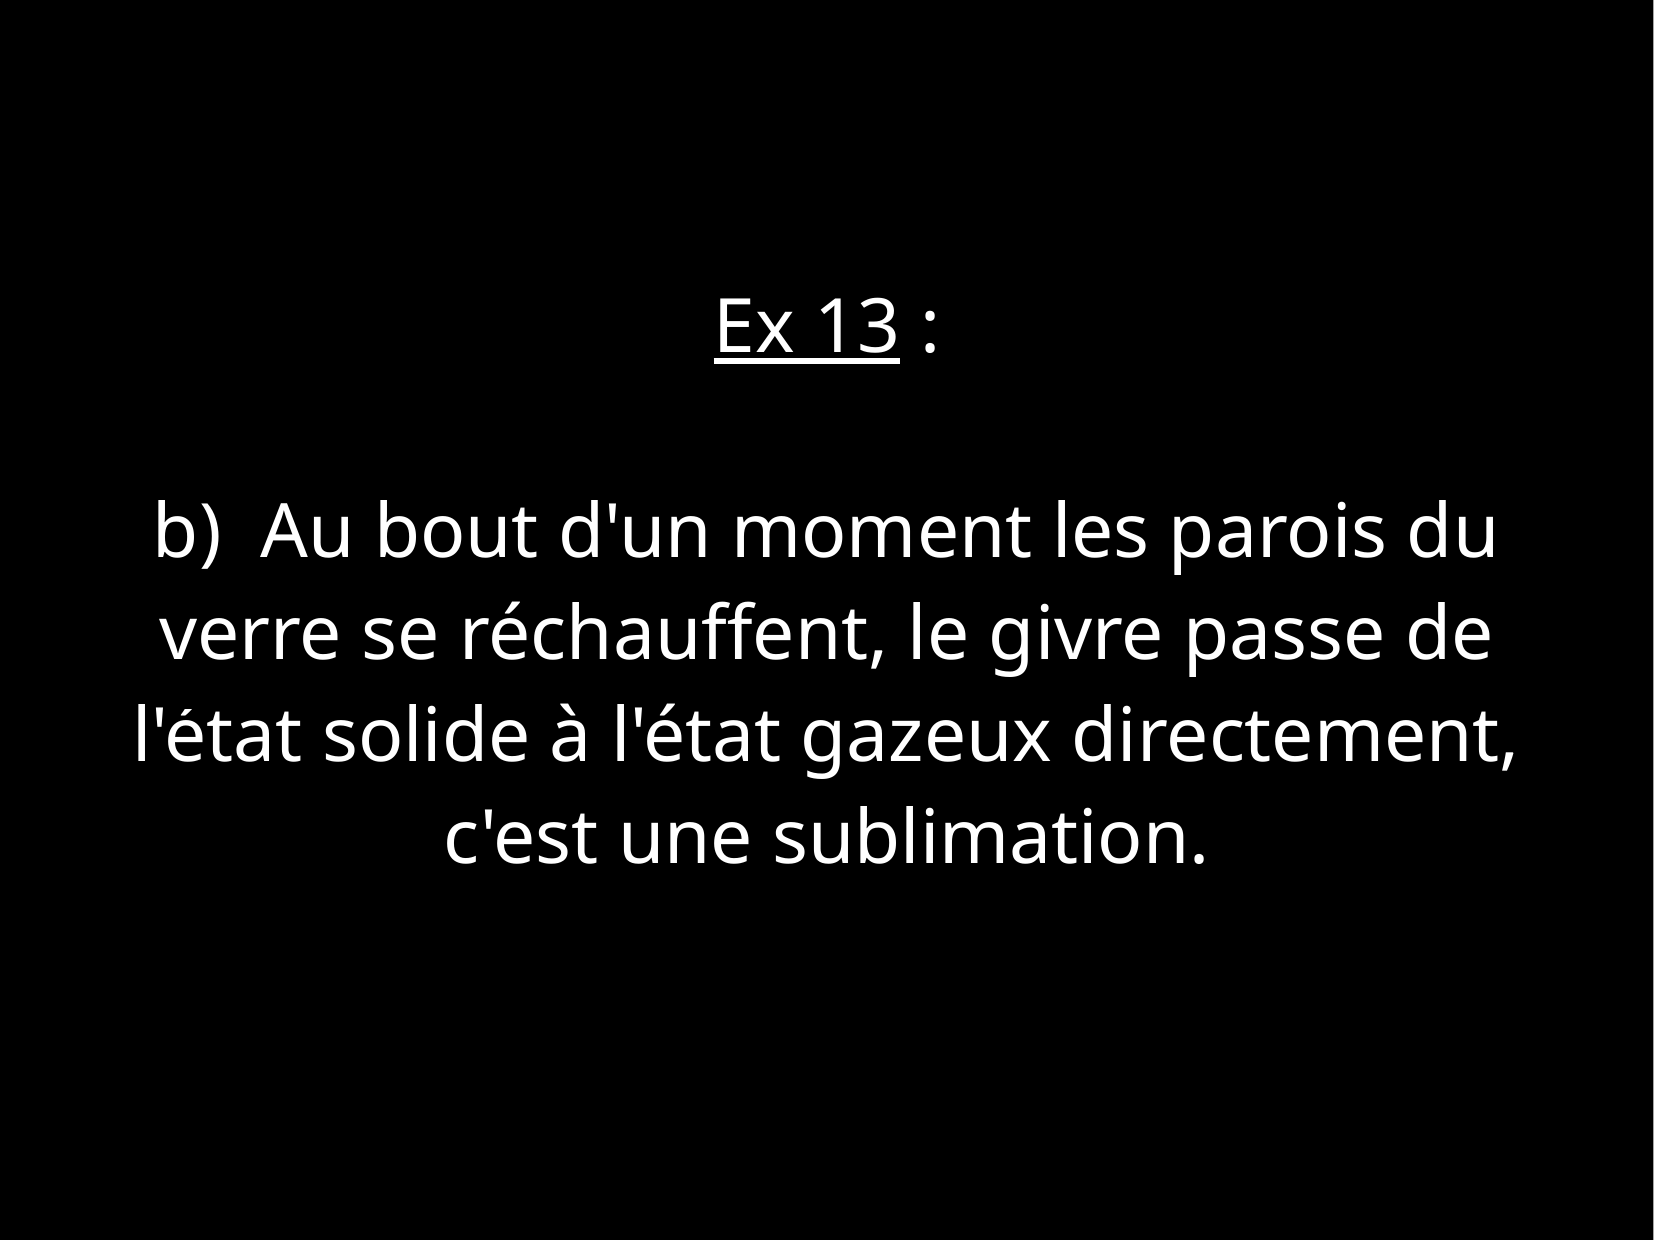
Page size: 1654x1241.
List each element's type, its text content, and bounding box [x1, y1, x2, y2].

subtitle Ex 13 : b) Au bout d'un moment les parois du verre se réchauffent, le givre passe de l'état solide à l'état gazeux directement, c'est une sublimation. [82, 49, 1571, 1109]
